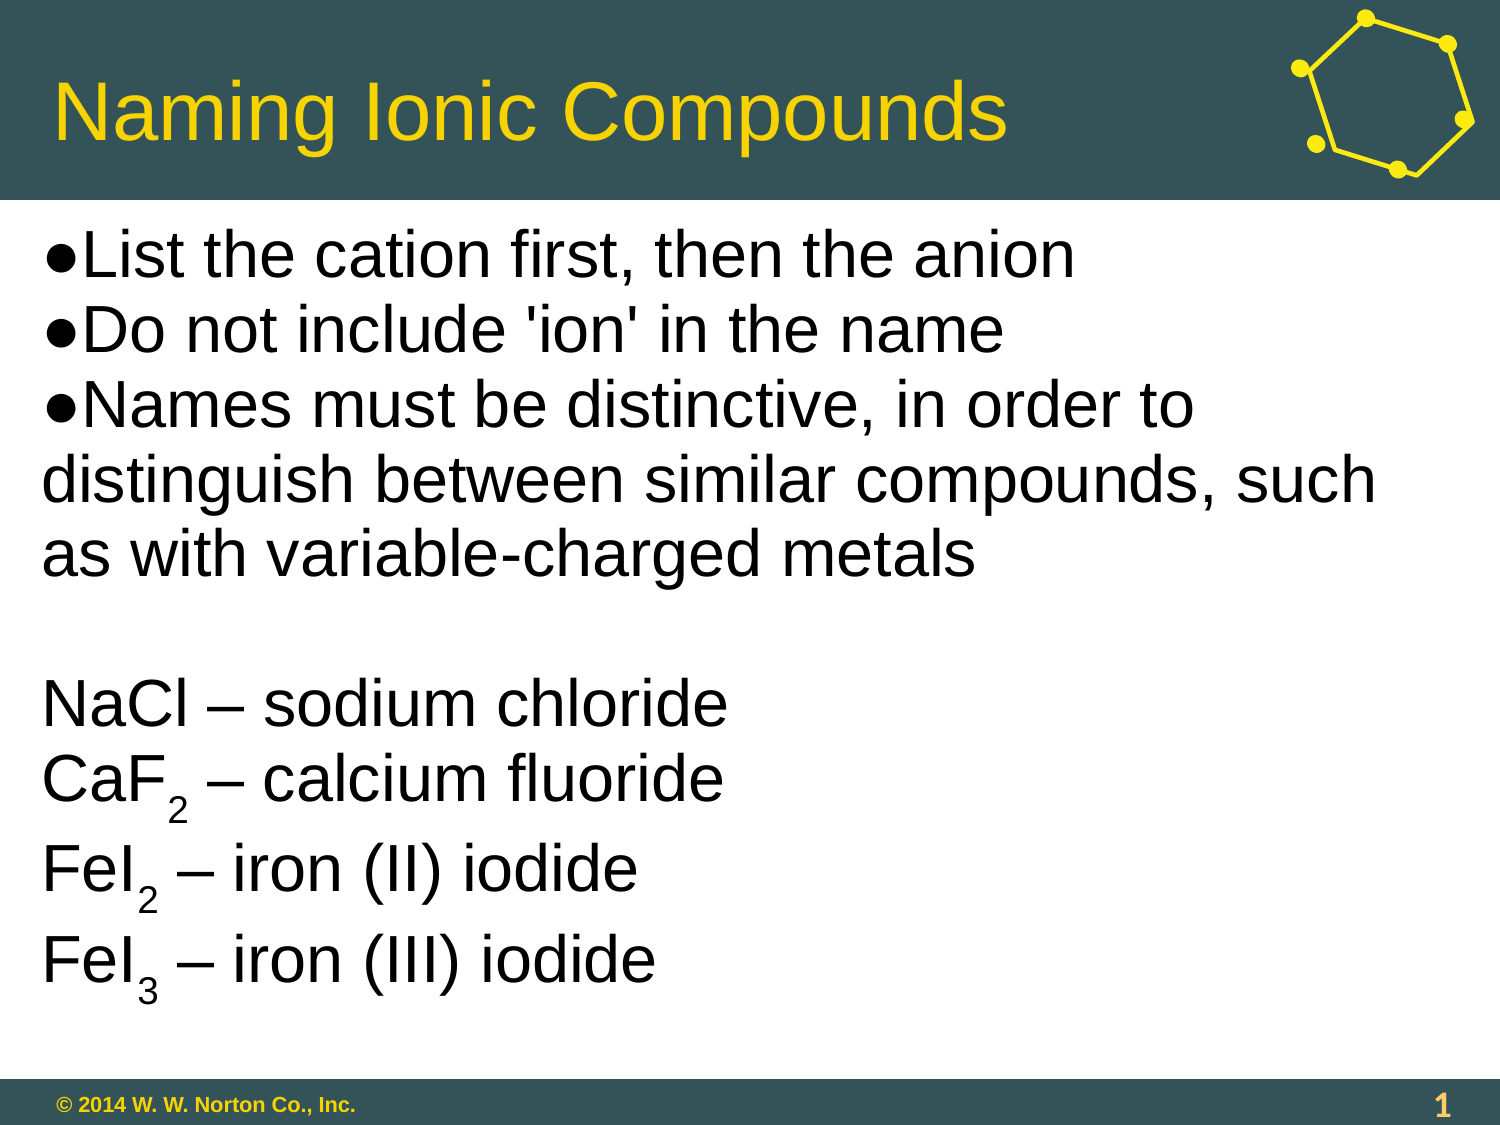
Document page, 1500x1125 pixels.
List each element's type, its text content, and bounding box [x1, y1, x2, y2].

text_box ●List the cation first, then the anion ●Do not include 'ion' in the name ●Names must be distinctive, in order to distinguish between similar compounds, such as with variable-charged metals NaCl – sodium chloride CaF2 – calcium fluoride FeI2 – iron (II) iodide FeI3 – iron (III) iodide [26, 209, 1456, 1021]
title Naming Ionic Compounds [37, 19, 1118, 195]
slide_number <number> [1417, 1076, 1468, 1125]
